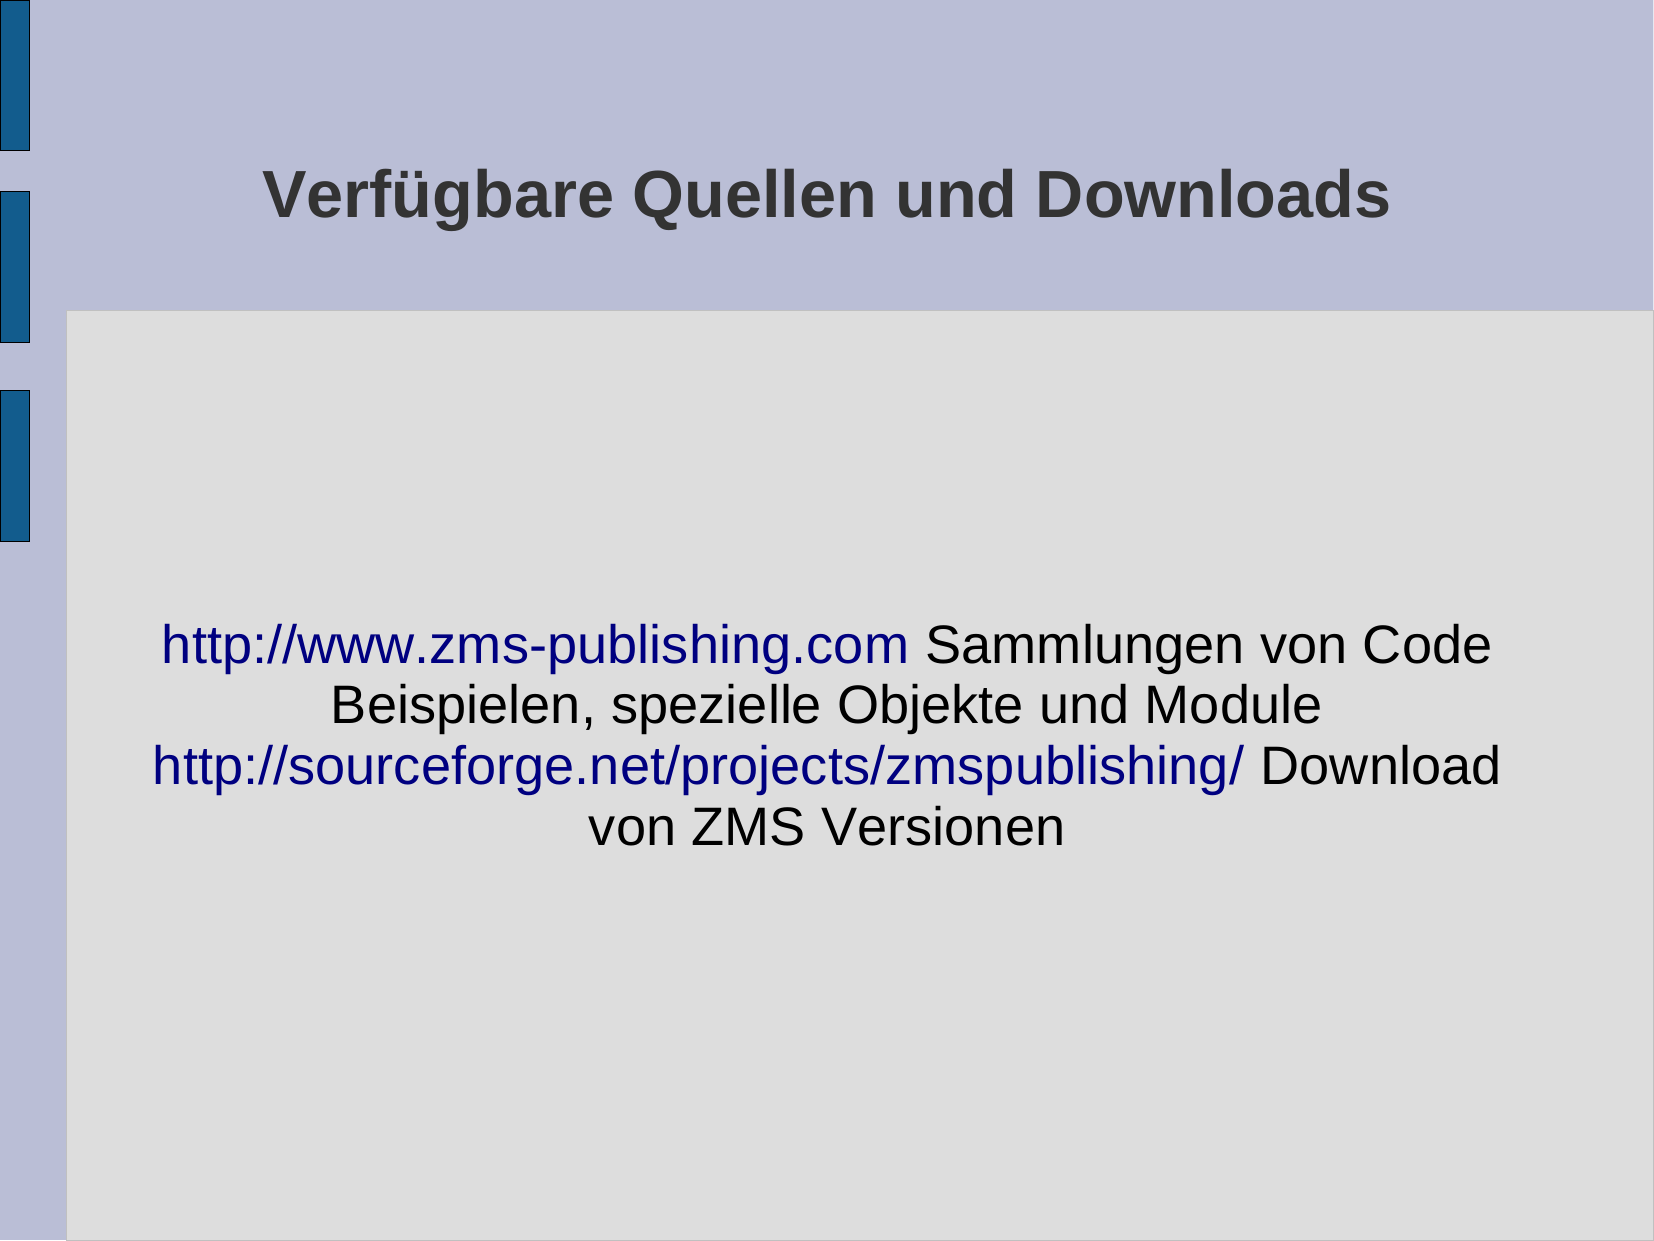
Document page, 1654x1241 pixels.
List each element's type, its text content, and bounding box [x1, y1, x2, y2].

title Verfügbare Quellen und Downloads [121, 91, 1534, 299]
subtitle http://www.zms-publishing.com Sammlungen von Code Beispielen, spezielle Objekte und Module http://sourceforge.net/projects/zmspublishing/ Download von ZMS Versionen [121, 344, 1534, 1127]
